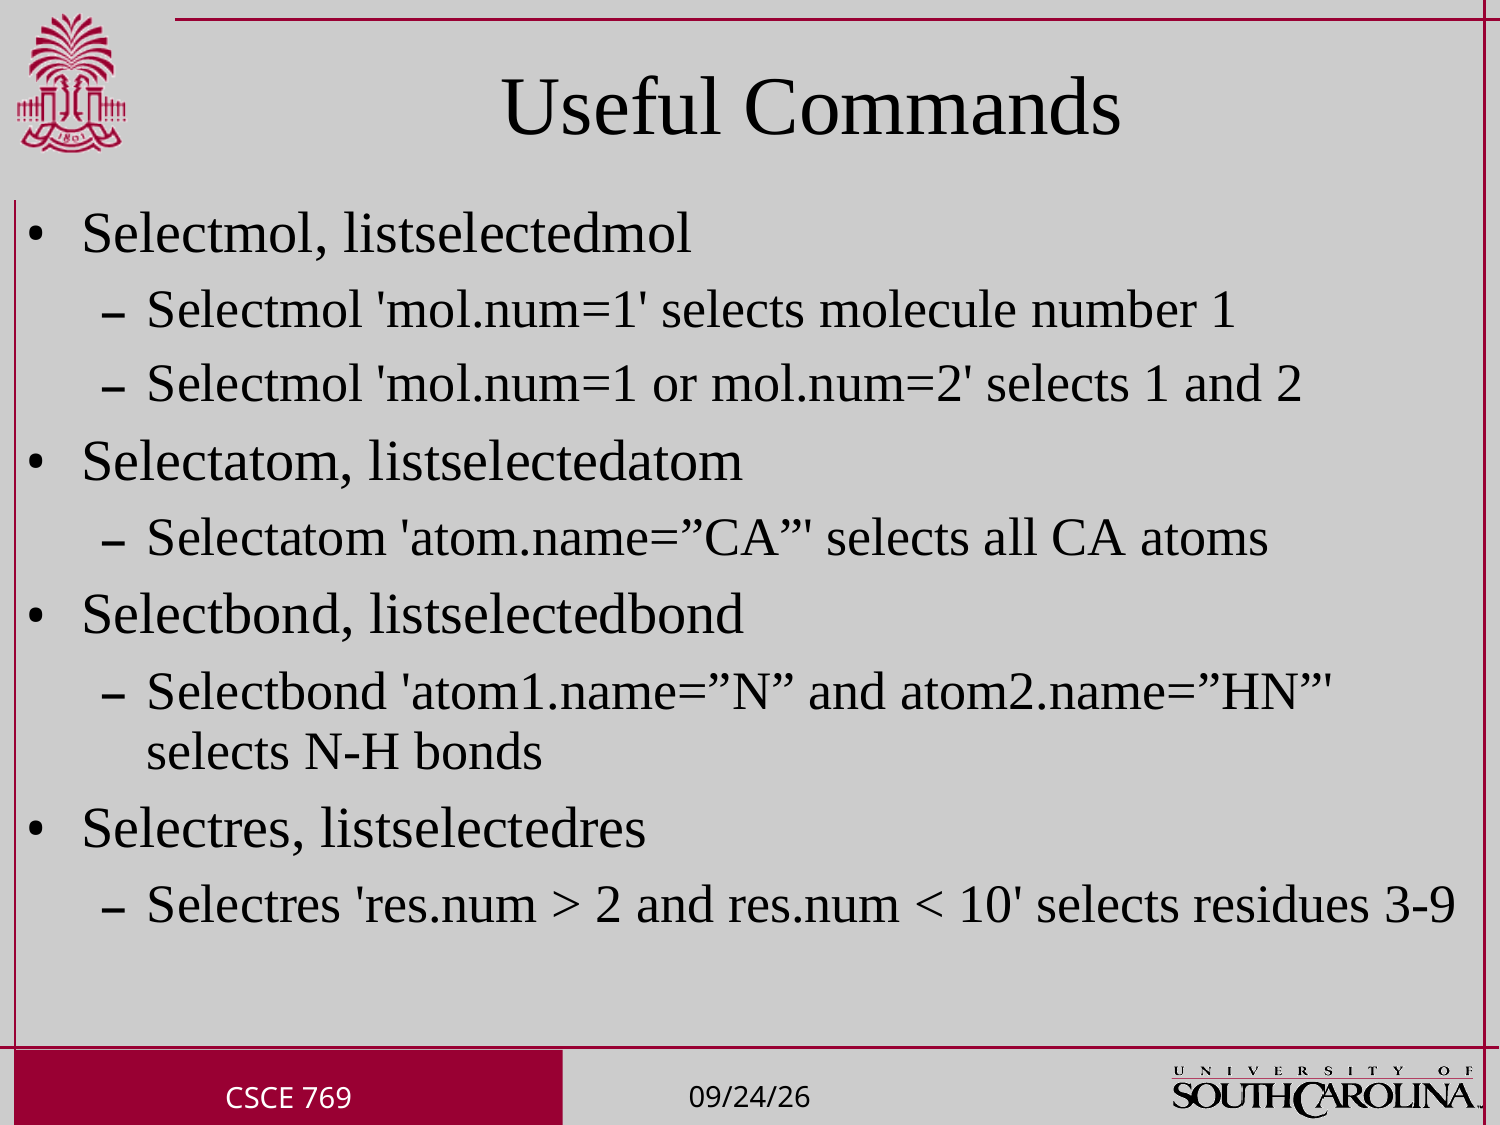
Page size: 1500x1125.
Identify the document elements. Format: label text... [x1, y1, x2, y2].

title Useful Commands [174, 24, 1450, 188]
list Selectmol, listselectedmol Selectmol 'mol.num=1' selects molecule number 1 Selectmol 'mol.num=1 or mol.num=2' selects 1 and 2 Selectatom, listselectedatom Selectatom 'atom.name=”CA”' selects all CA atoms Selectbond, listselectedbond Selectbond 'atom1.name=”N” and atom2.name=”HN”' selects N-H bonds Selectres, listselectedres Selectres 'res.num > 2 and res.num < 10' selects residues 3-9 [24, 200, 1476, 1017]
picture [12, 12, 131, 155]
picture [1162, 1049, 1483, 1125]
